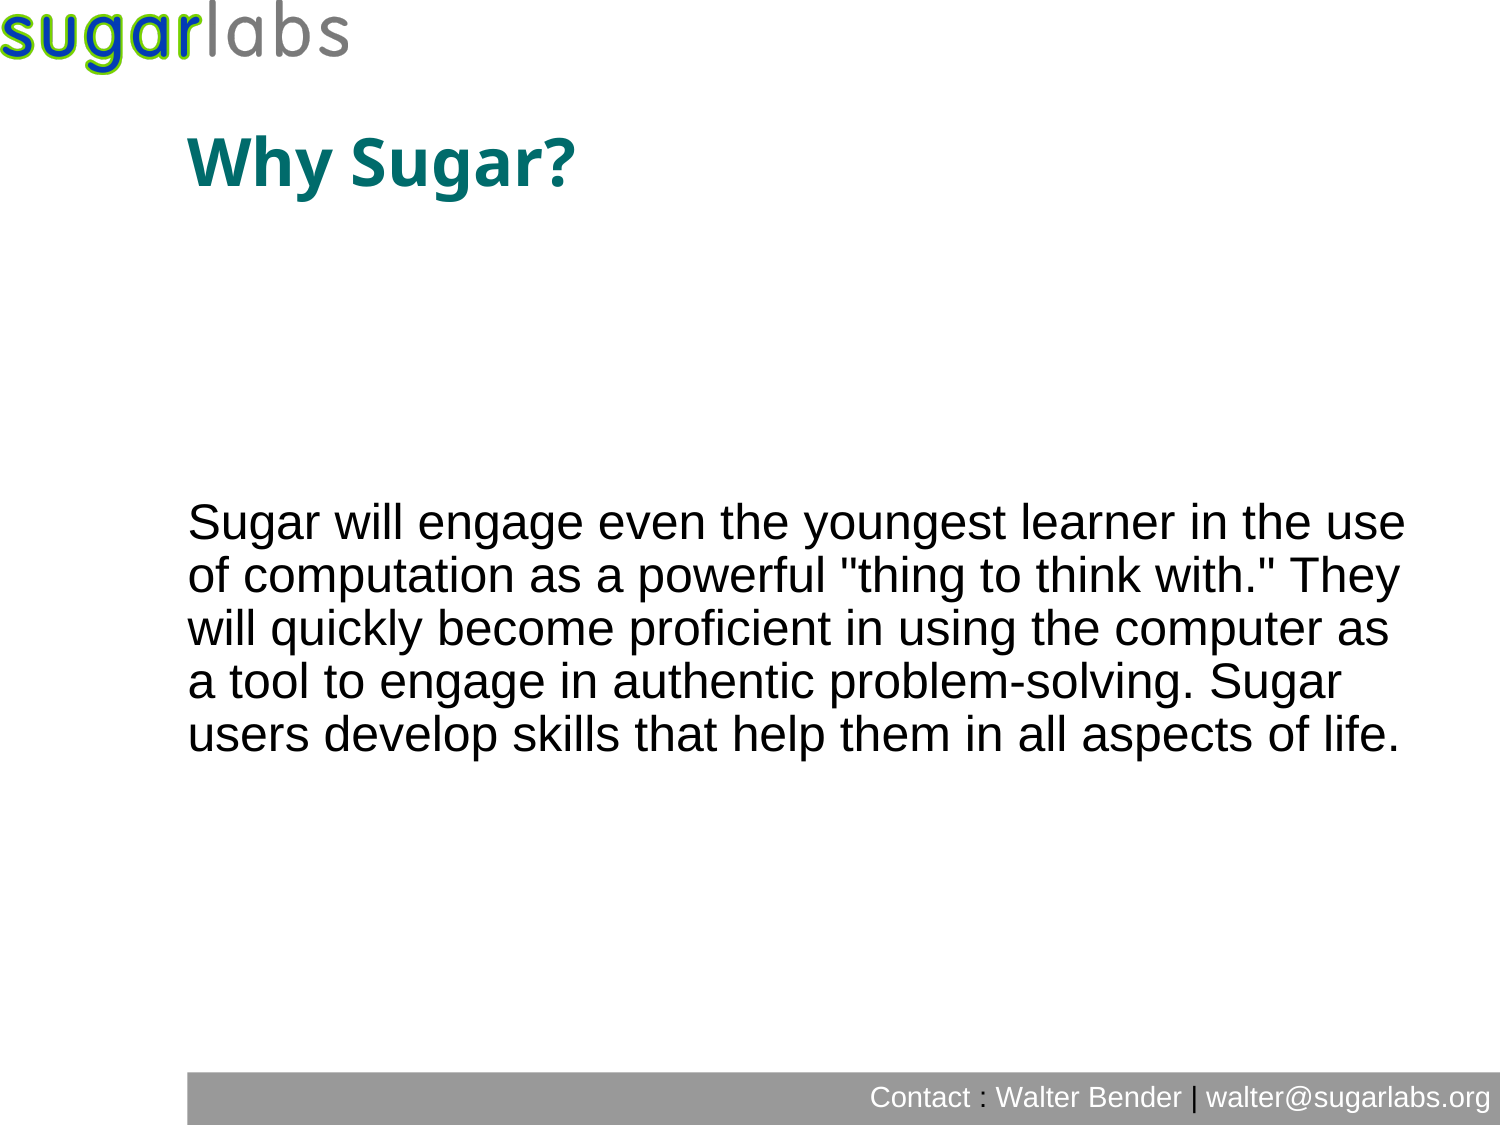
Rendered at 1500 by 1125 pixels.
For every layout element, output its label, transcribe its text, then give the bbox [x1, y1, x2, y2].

subtitle Sugar will engage even the youngest learner in the use of computation as a powerful "thing to think with." They will quickly become proficient in using the computer as a tool to engage in authentic problem-solving. Sugar users develop skills that help them in all aspects of life. [187, 285, 1426, 975]
picture [0, 0, 348, 75]
title Why Sugar? [187, 82, 1500, 225]
